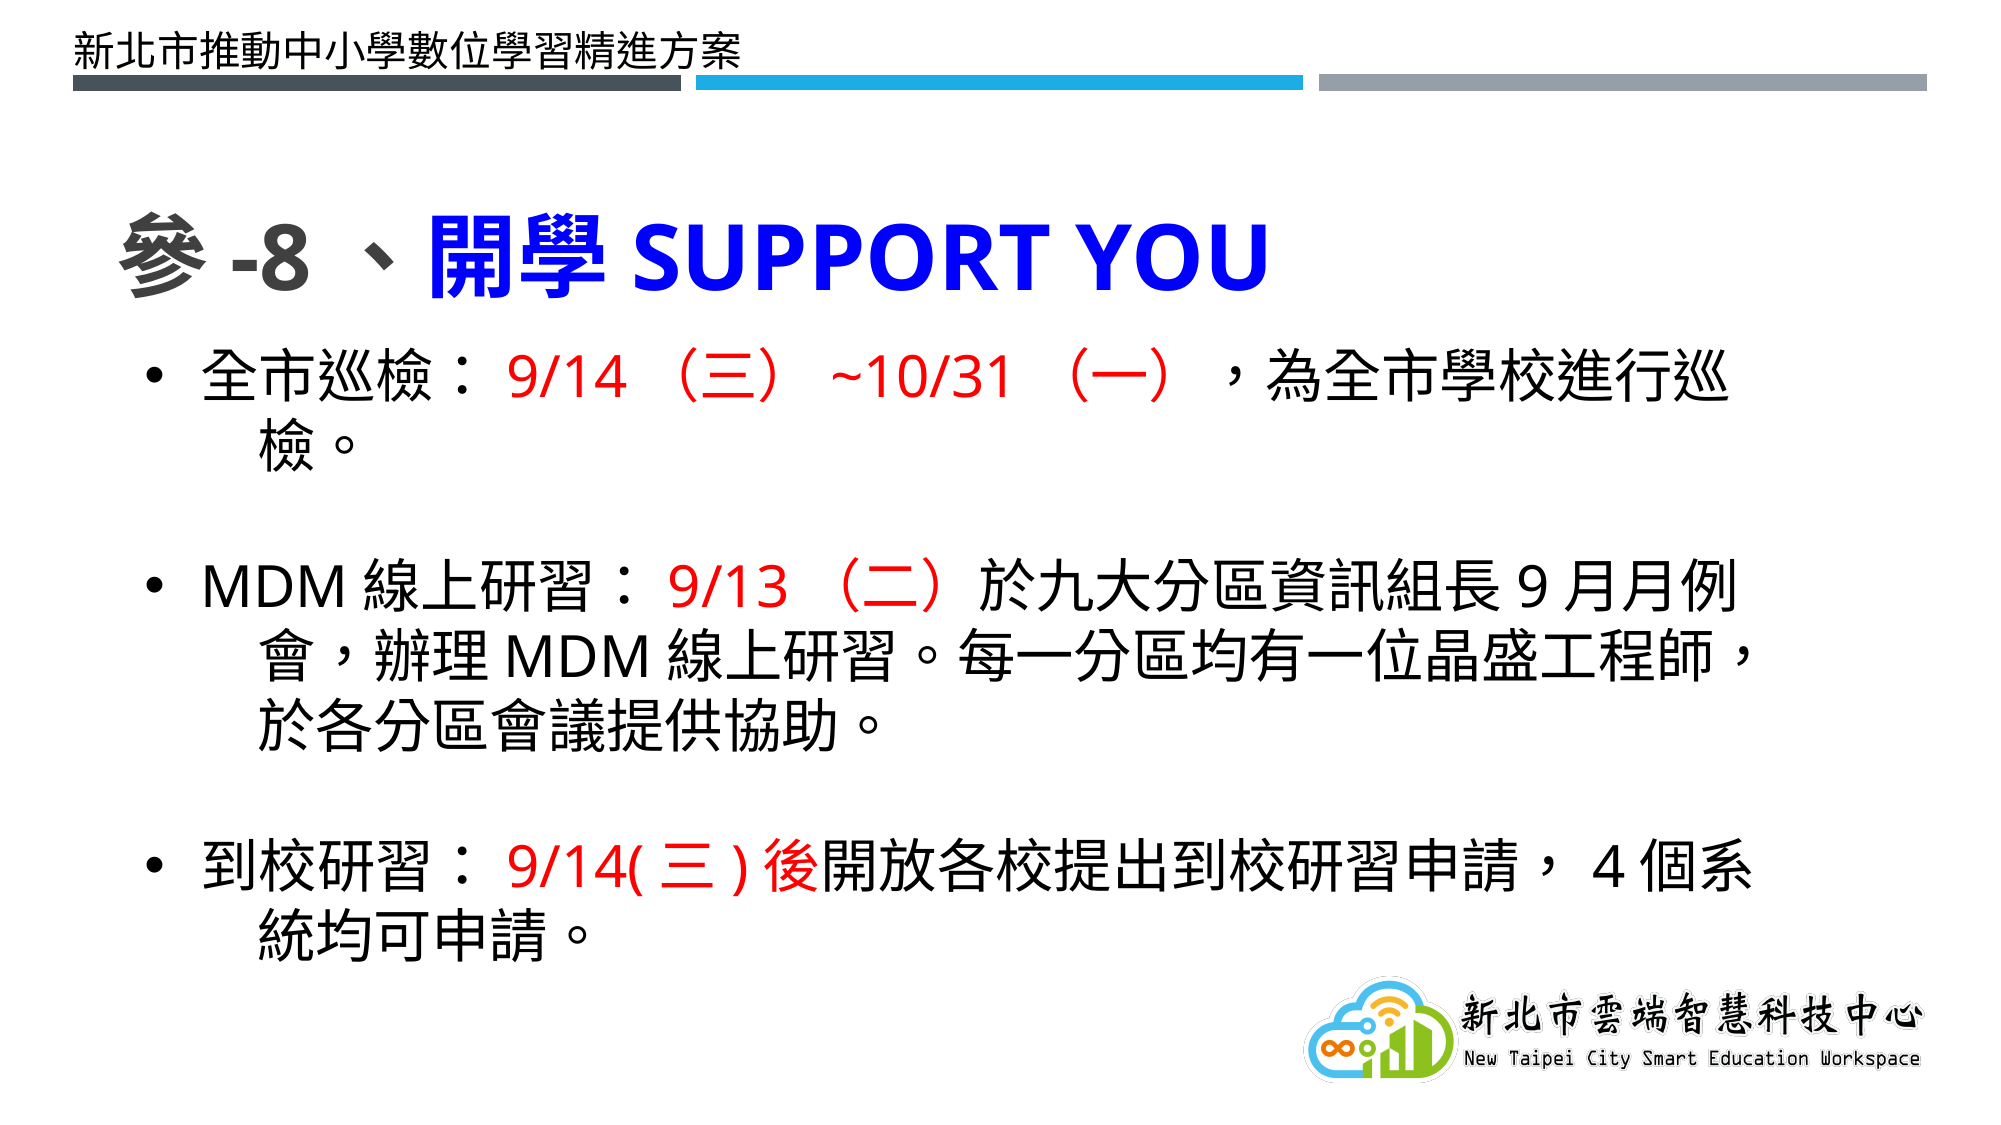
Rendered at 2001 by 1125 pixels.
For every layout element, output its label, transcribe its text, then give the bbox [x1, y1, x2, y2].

text_box 全市巡檢：9/14（三）~10/31（一），為全市學校進行巡檢。 MDM線上研習：9/13（二）於九大分區資訊組長9月月例會，辦理MDM線上研習。每一分區均有一位晶盛工程師，於各分區會議提供協助。 到校研習：9/14(三)後開放各校提出到校研習申請，4個系統均可申請。 [129, 332, 1788, 913]
list [97, 320, 1908, 1125]
picture [1299, 972, 1931, 1089]
text_box 新北市推動中小學數位學習精進方案 [59, 18, 766, 83]
title 參-8、開學SUPPORT YOU [101, 118, 1911, 317]
